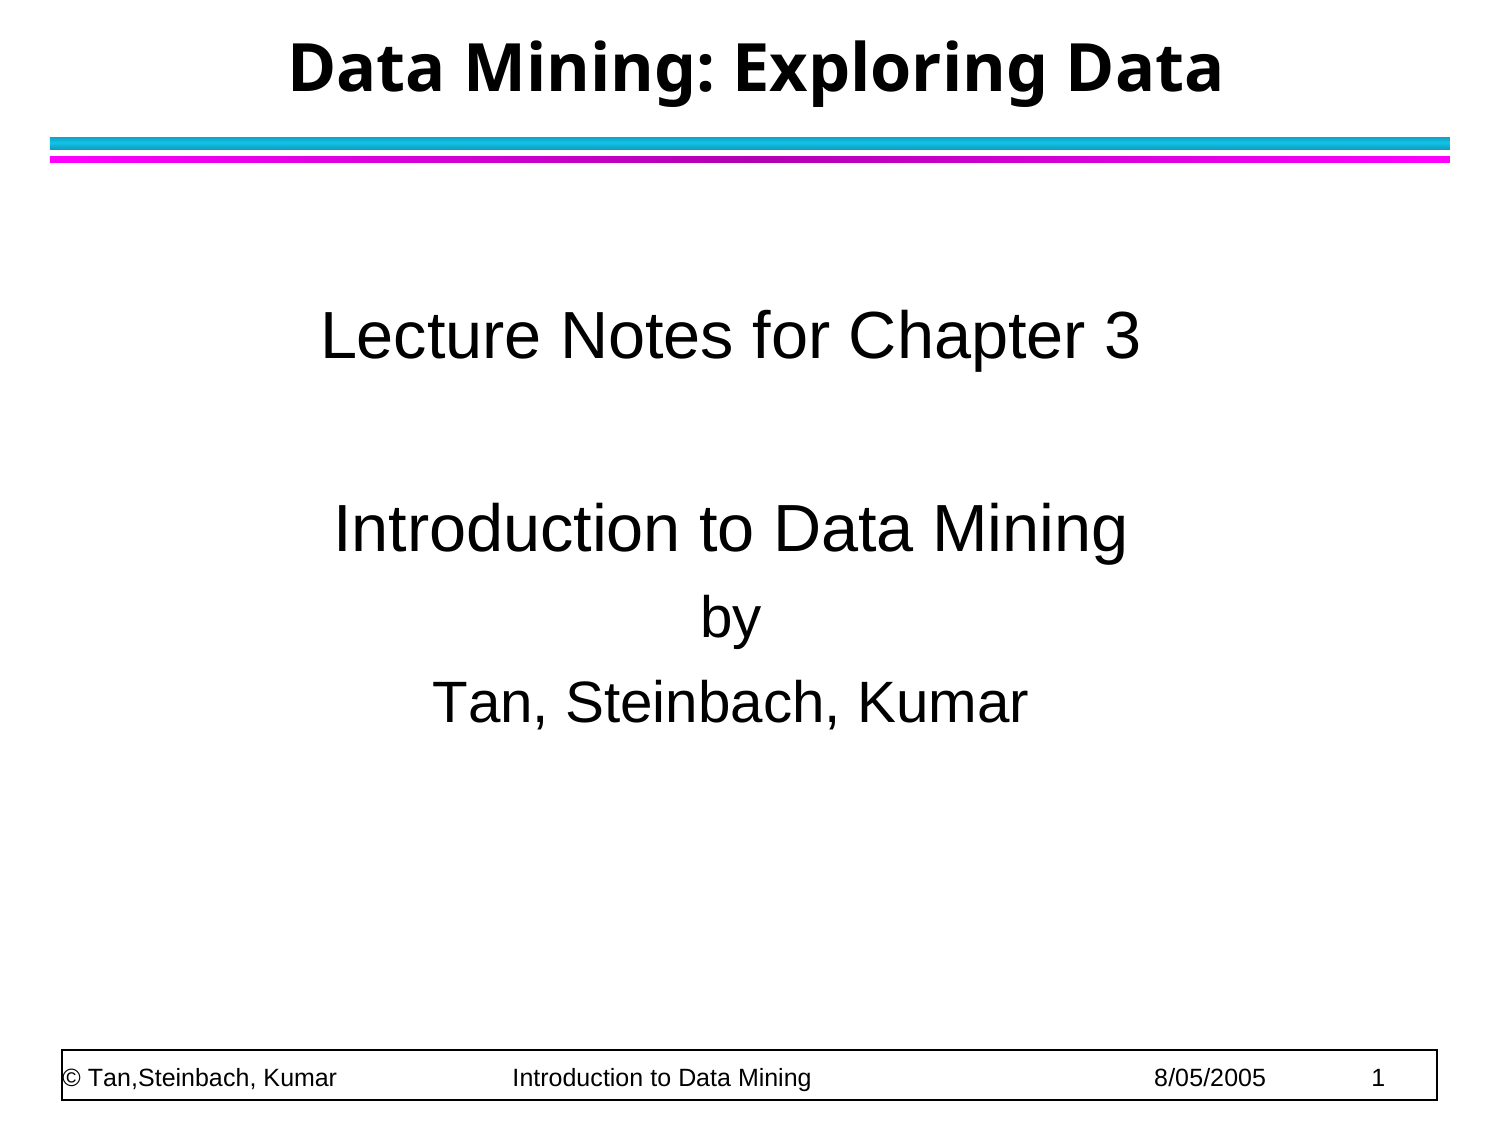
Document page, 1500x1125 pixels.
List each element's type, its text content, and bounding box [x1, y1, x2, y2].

title Data Mining: Exploring Data [37, 0, 1476, 113]
text_box Lecture Notes for Chapter 3 Introduction to Data Mining by Tan, Steinbach, Kumar [62, 283, 1400, 982]
